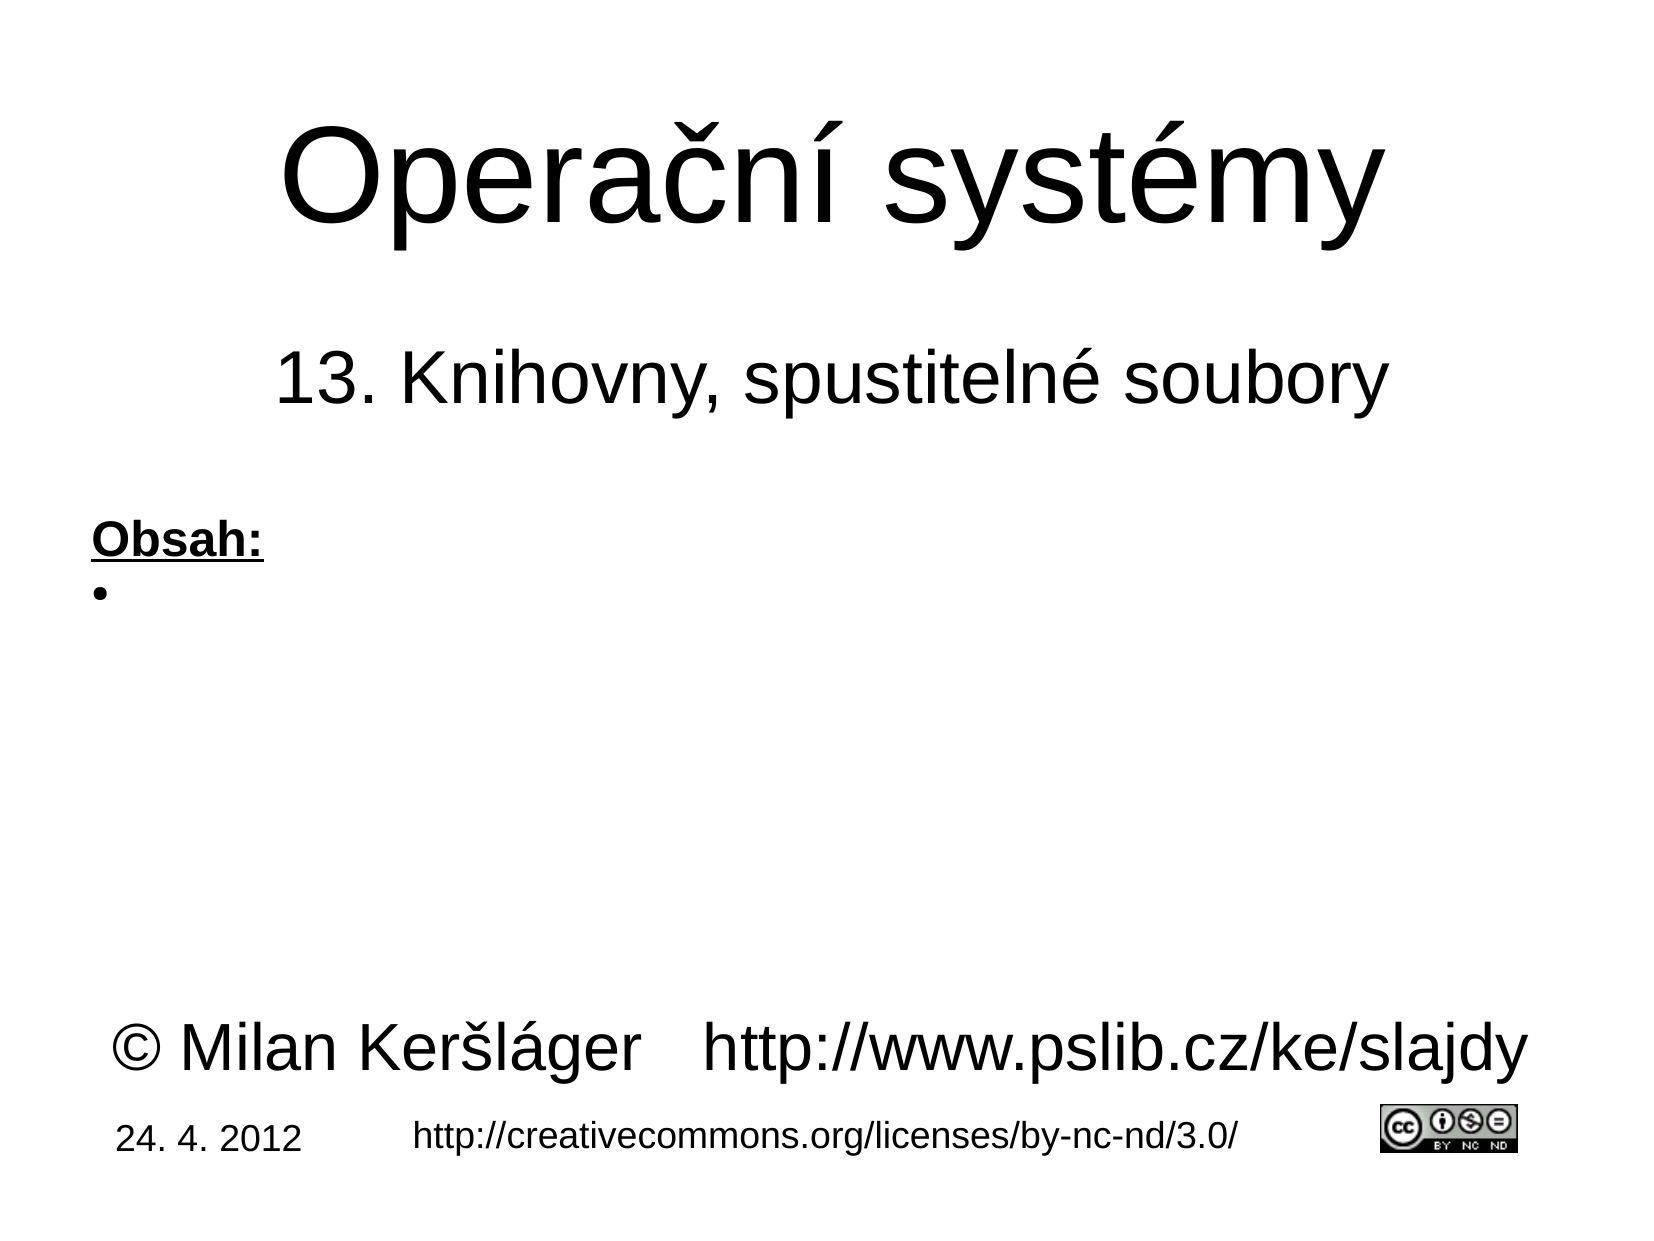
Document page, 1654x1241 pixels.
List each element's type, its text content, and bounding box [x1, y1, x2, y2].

list © Milan Keršláger http://www.pslib.cz/ke/slajdy [76, 1009, 1565, 1087]
title Operační systémy 13. Knihovny, spustitelné soubory [88, 56, 1577, 461]
text_box Obsah: [76, 503, 1583, 631]
picture [1380, 1104, 1518, 1153]
text_box 24.4.2012 [100, 1110, 337, 1168]
text_box http://creativecommons.org/licenses/by-nc-nd/3.0/ [339, 1107, 1313, 1165]
